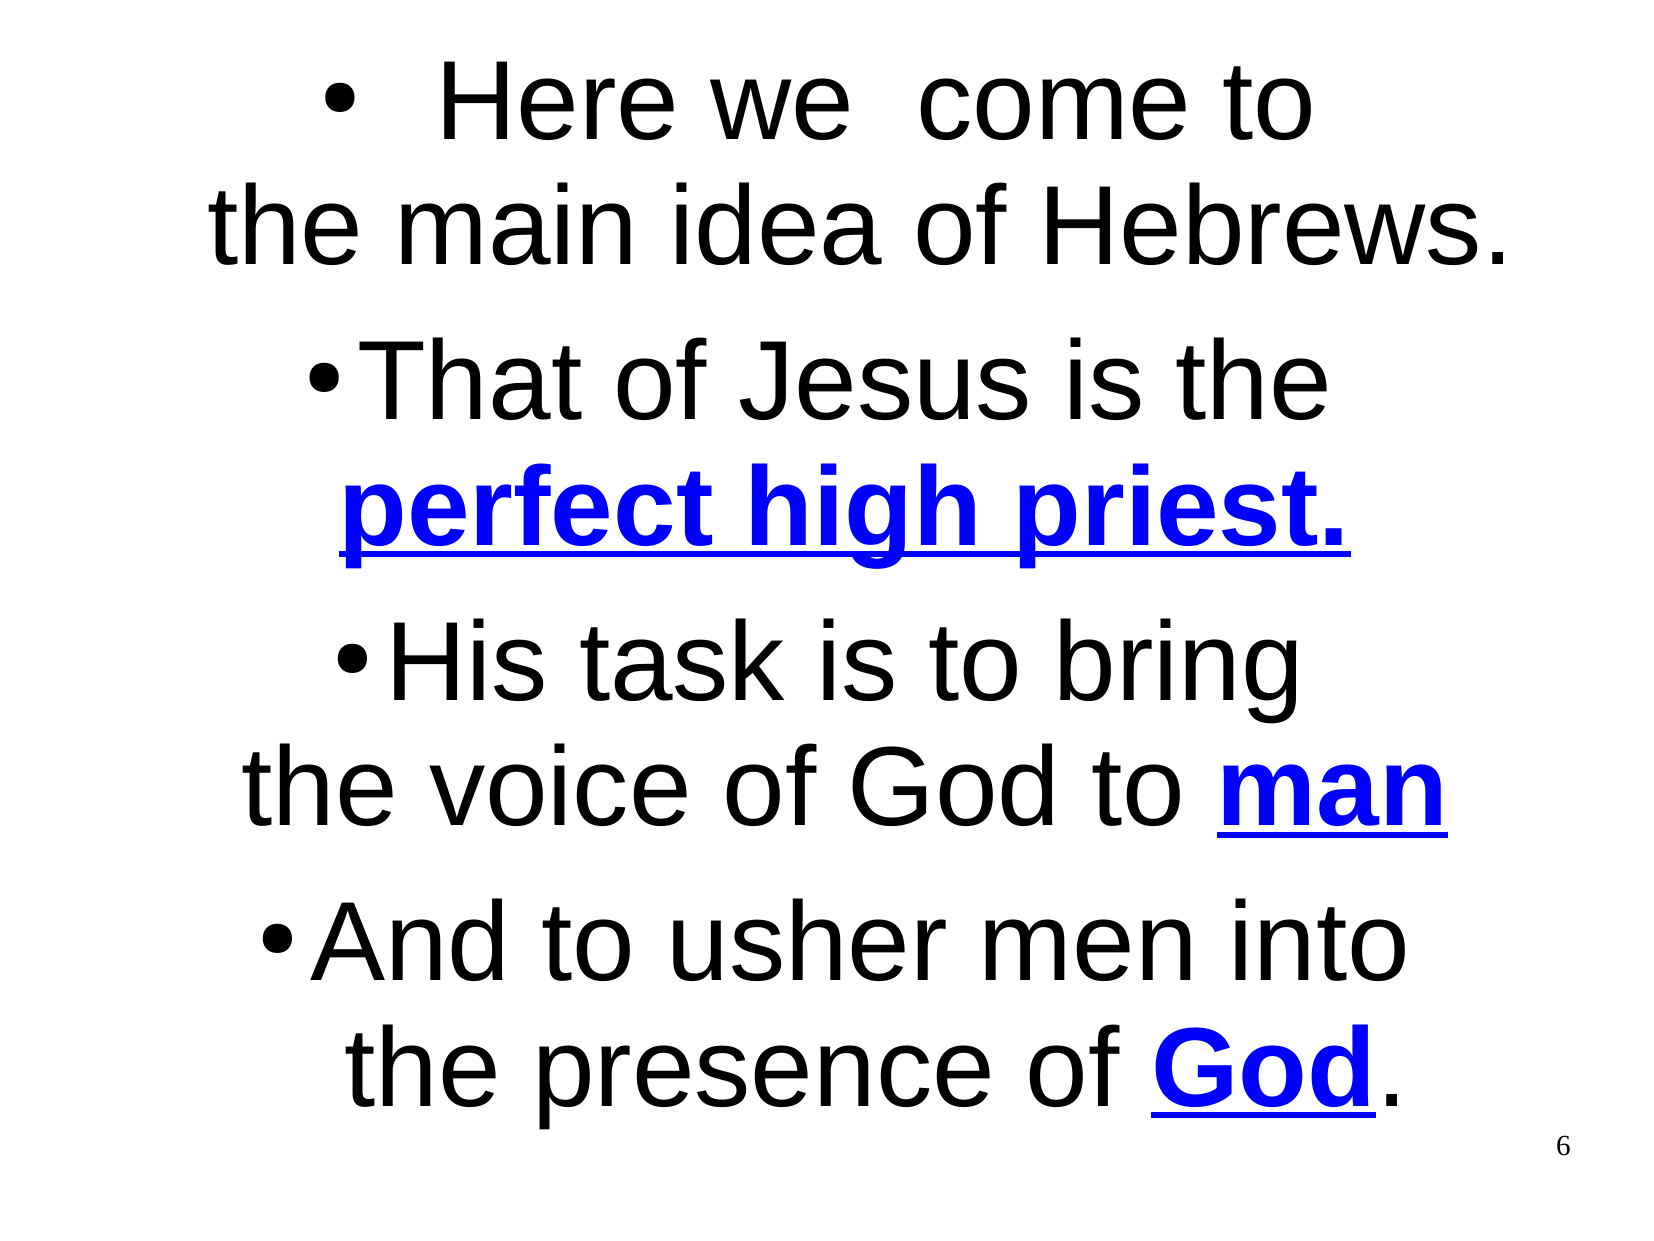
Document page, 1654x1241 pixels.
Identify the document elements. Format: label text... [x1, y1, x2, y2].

list Here we come to the main idea of Hebrews. That of Jesus is the perfect high priest. His task is to bring the voice of God to man And to usher men into the presence of God. [37, 37, 1613, 1238]
